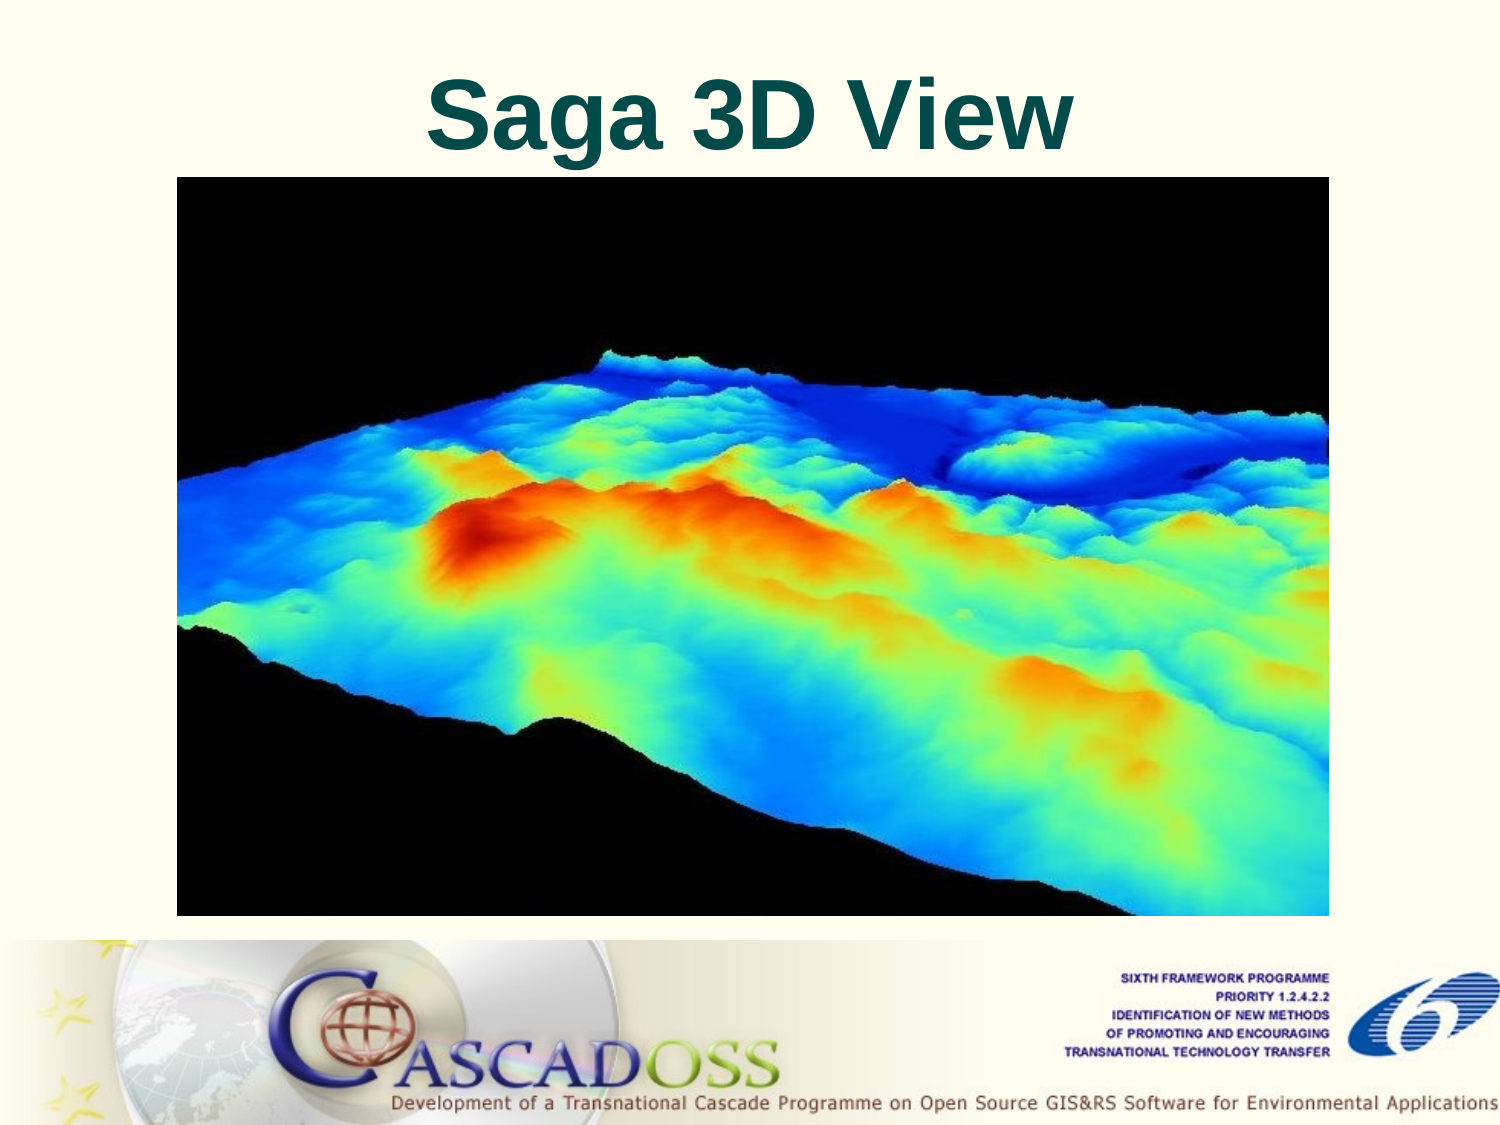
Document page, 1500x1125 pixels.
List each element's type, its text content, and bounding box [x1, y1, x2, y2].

picture [0, 940, 1500, 1125]
picture [177, 177, 1329, 916]
picture [1324, 761, 1329, 770]
title Saga 3D View [75, 28, 1425, 201]
